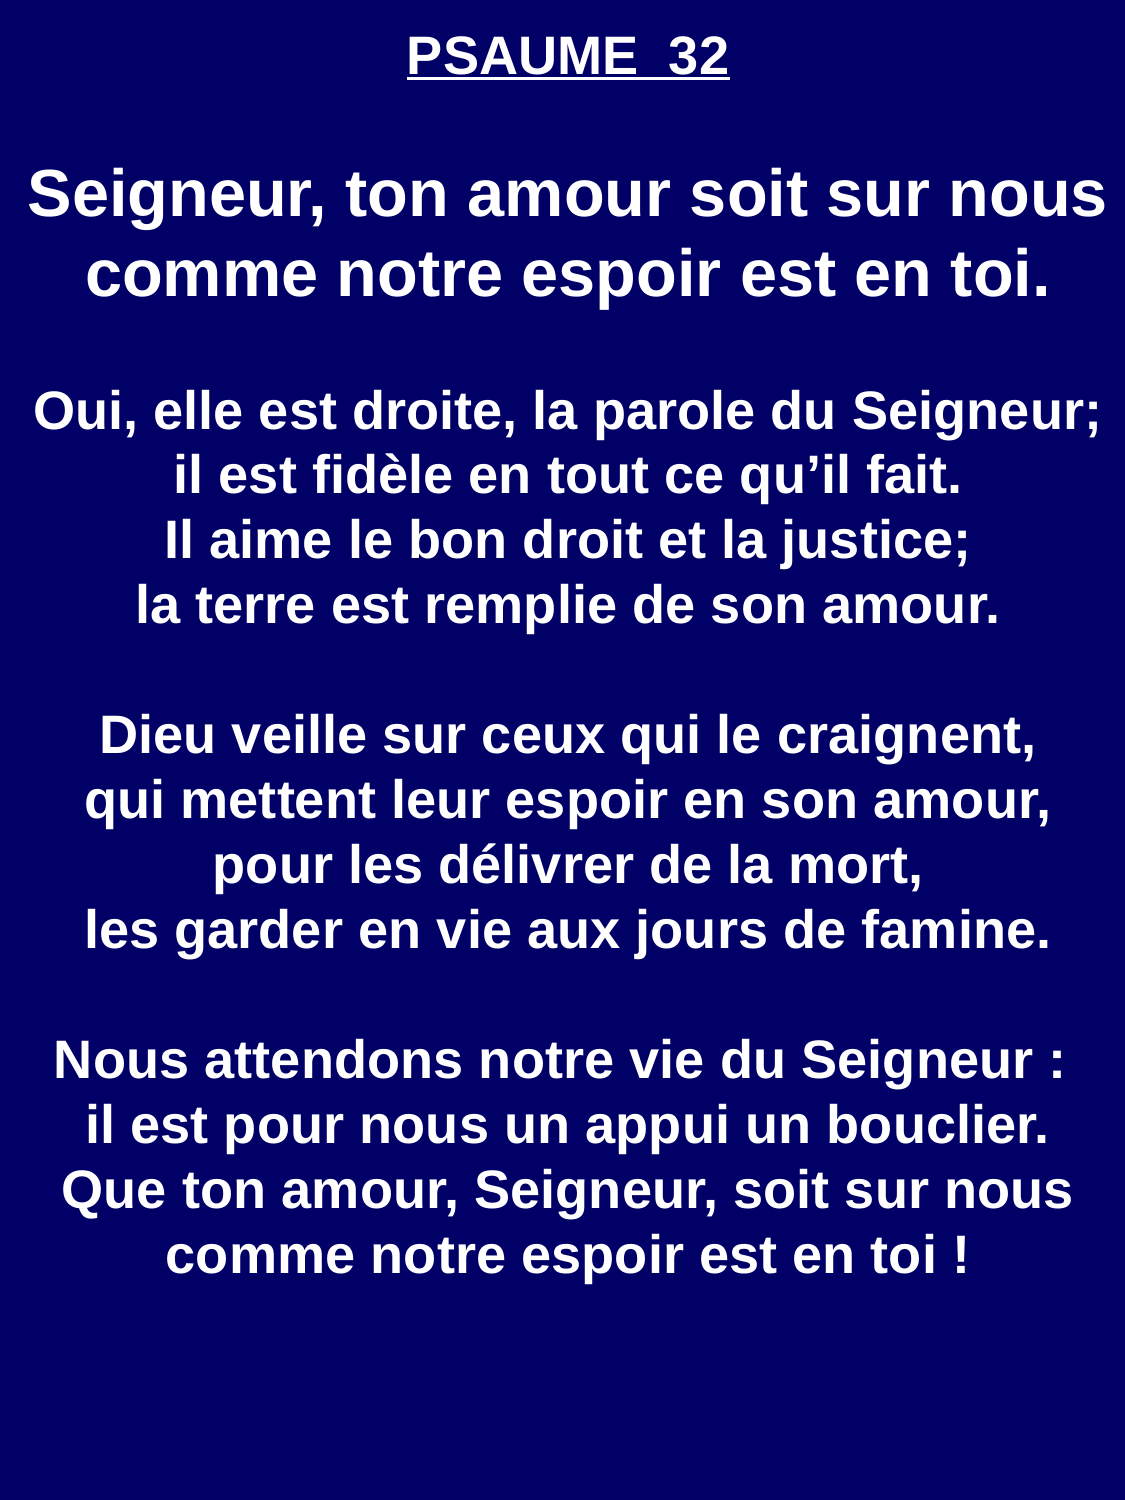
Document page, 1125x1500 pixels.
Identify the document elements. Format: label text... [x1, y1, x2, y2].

text_box PSAUME 32 Seigneur, ton amour soit sur nous comme notre espoir est en toi. Oui, elle est droite, la parole du Seigneur; il est fidèle en tout ce qu’il fait. Il aime le bon droit et la justice; la terre est remplie de son amour. Dieu veille sur ceux qui le craignent, qui mettent leur espoir en son amour, pour les délivrer de la mort, les garder en vie aux jours de famine. Nous attendons notre vie du Seigneur : il est pour nous un appui un bouclier. Que ton amour, Seigneur, soit sur nous comme notre espoir est en toi ! [11, 12, 1125, 591]
